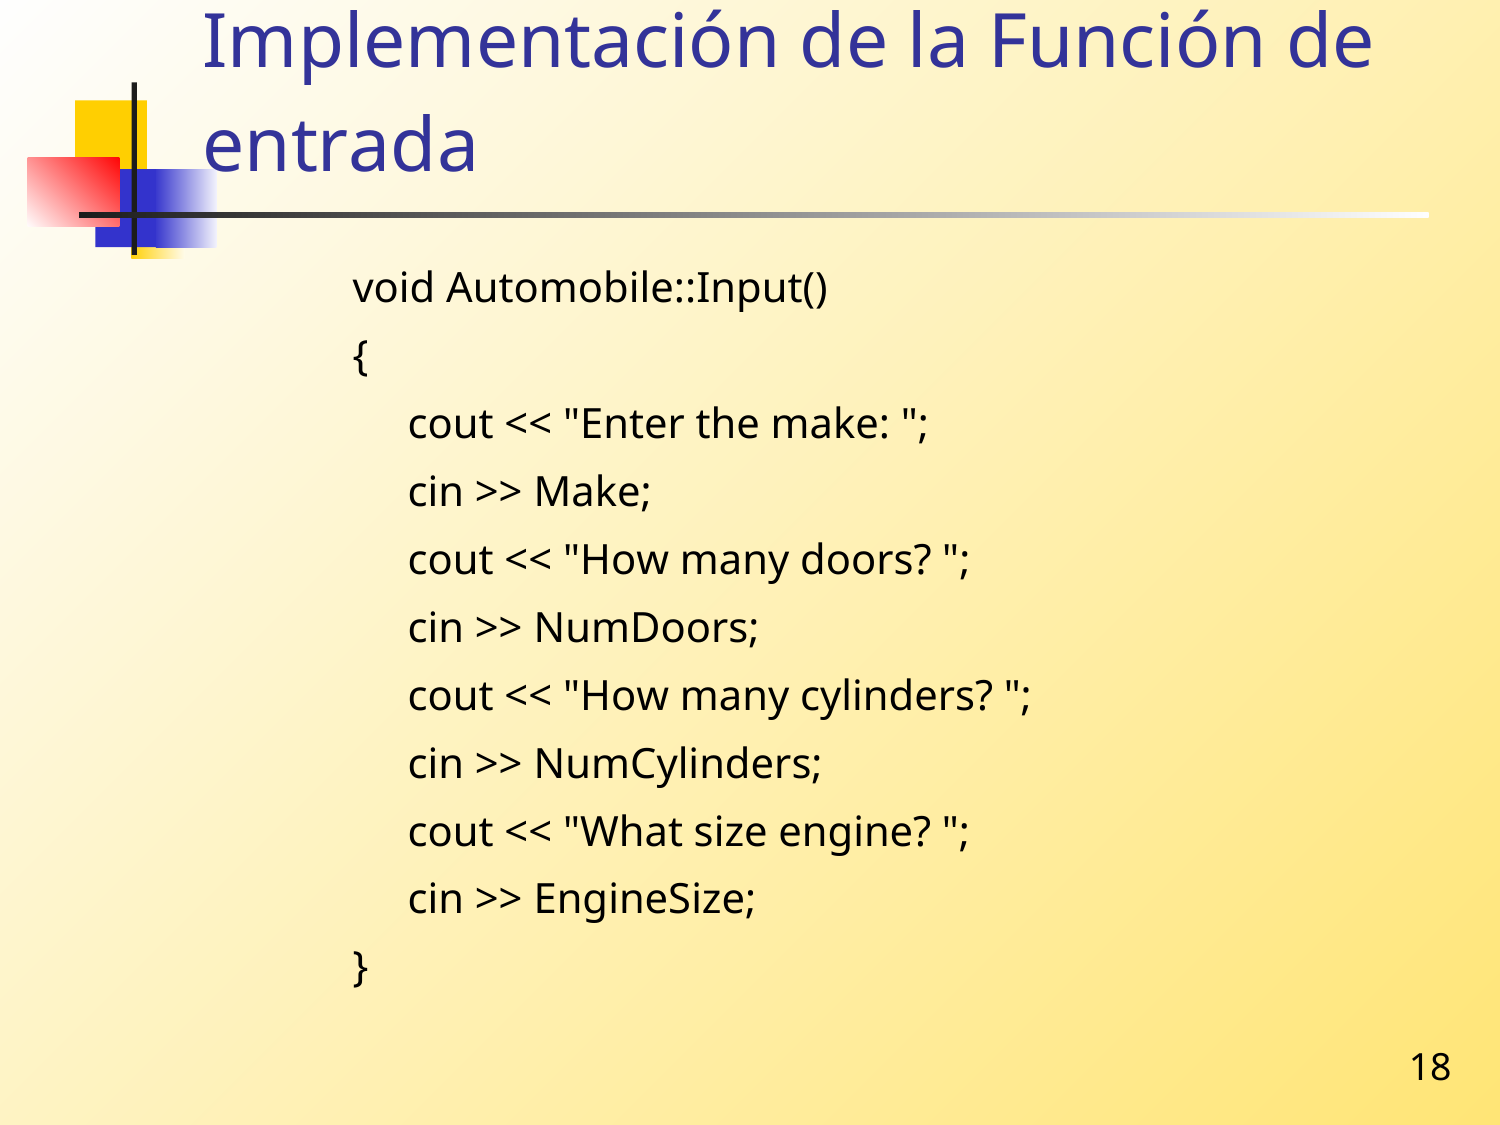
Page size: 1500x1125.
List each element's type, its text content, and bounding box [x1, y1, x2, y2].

title Implementación de la Función de entrada [187, 3, 1466, 201]
list void Automobile::Input()‏ { cout << "Enter the make: "; cin >> Make; cout << "How many doors? "; cin >> NumDoors; cout << "How many cylinders? "; cin >> NumCylinders; cout << "What size engine? "; cin >> EngineSize; } [337, 249, 1463, 1013]
